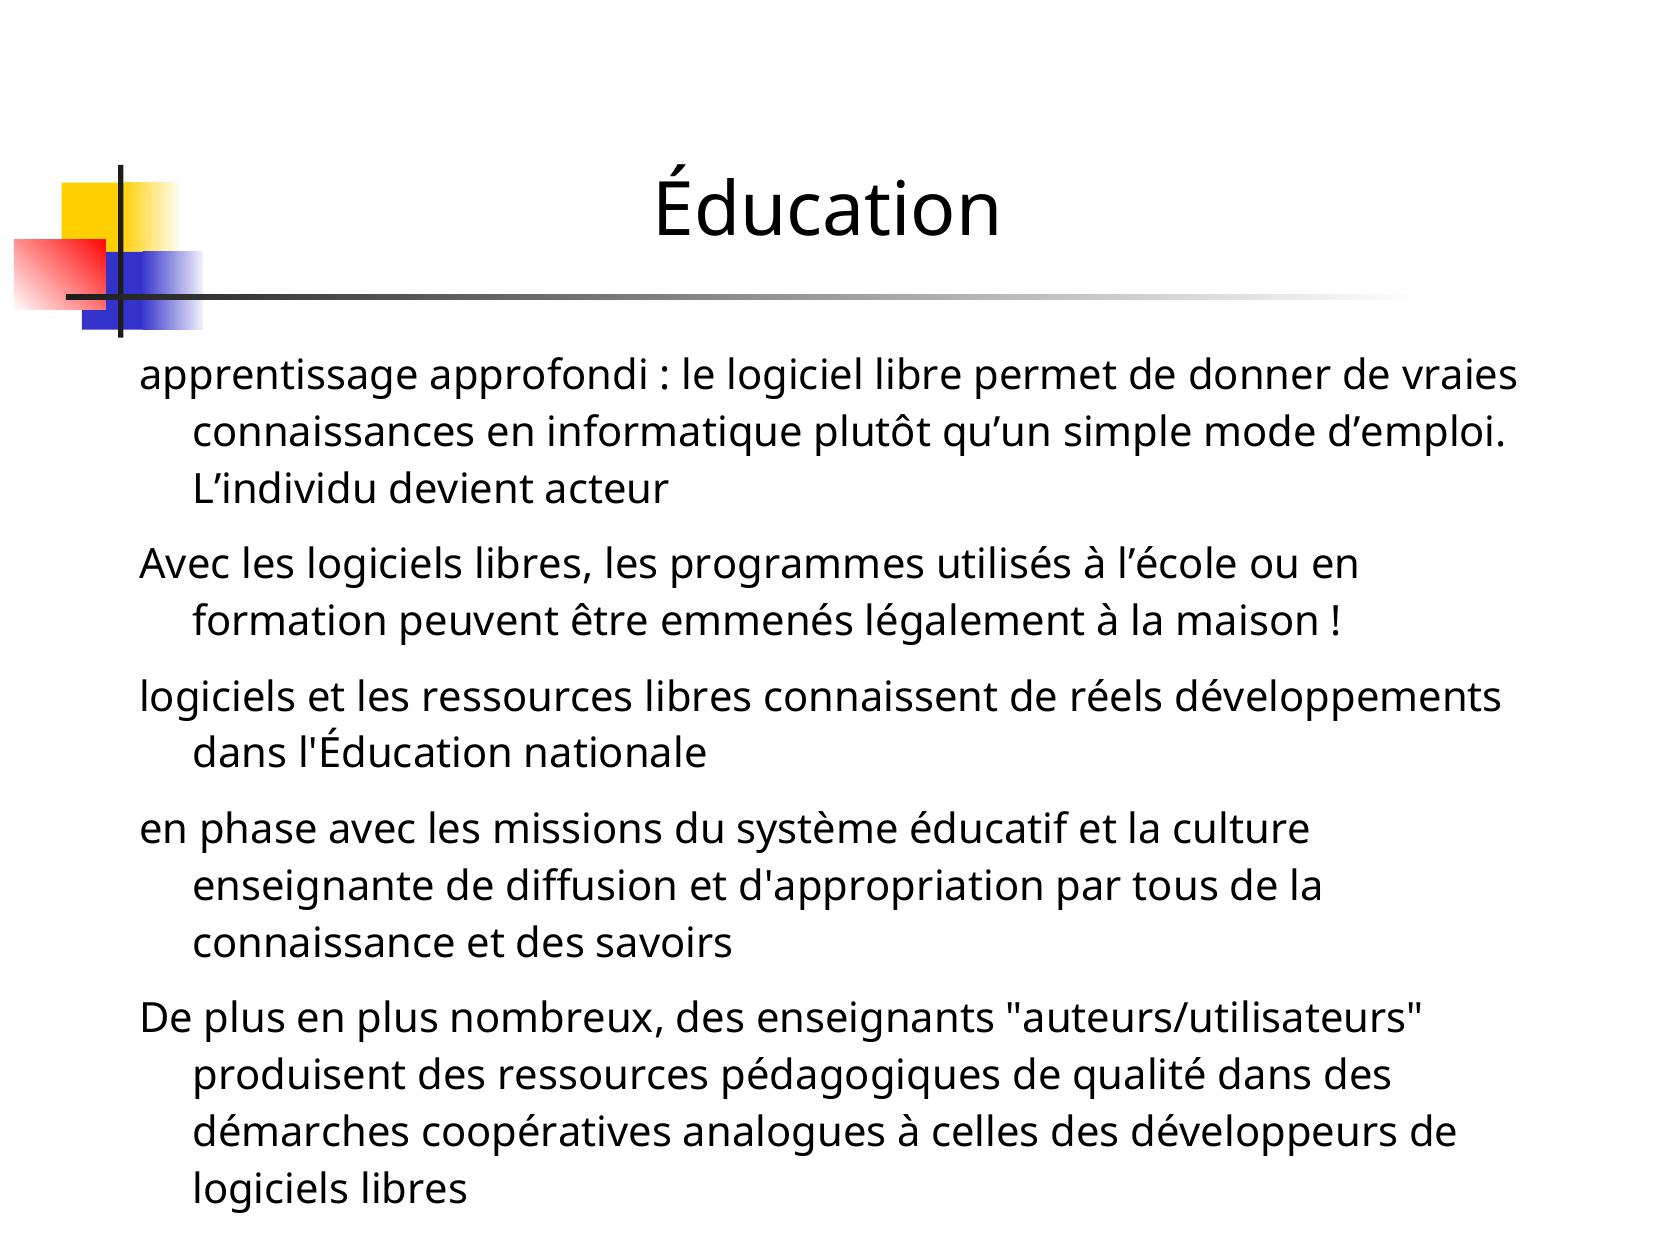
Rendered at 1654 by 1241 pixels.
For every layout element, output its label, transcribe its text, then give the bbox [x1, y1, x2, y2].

title Éducation [121, 102, 1534, 311]
list apprentissage approfondi : le logiciel libre permet de donner de vraies connaissances en informatique plutôt qu’un simple mode d’emploi. L’individu devient acteur Avec les logiciels libres, les programmes utilisés à l’école ou en formation peuvent être emmenés légalement à la maison ! logiciels et les ressources libres connaissent de réels développements dans l'Éducation nationale en phase avec les missions du système éducatif et la culture enseignante de diffusion et d'appropriation par tous de la connaissance et des savoirs De plus en plus nombreux, des enseignants "auteurs/utilisateurs" produisent des ressources pédagogiques de qualité dans des démarches coopératives analogues à celles des développeurs de logiciels libres coéditions avec des éditeurs publics (comme des CRDP) et privés [121, 344, 1534, 1241]
